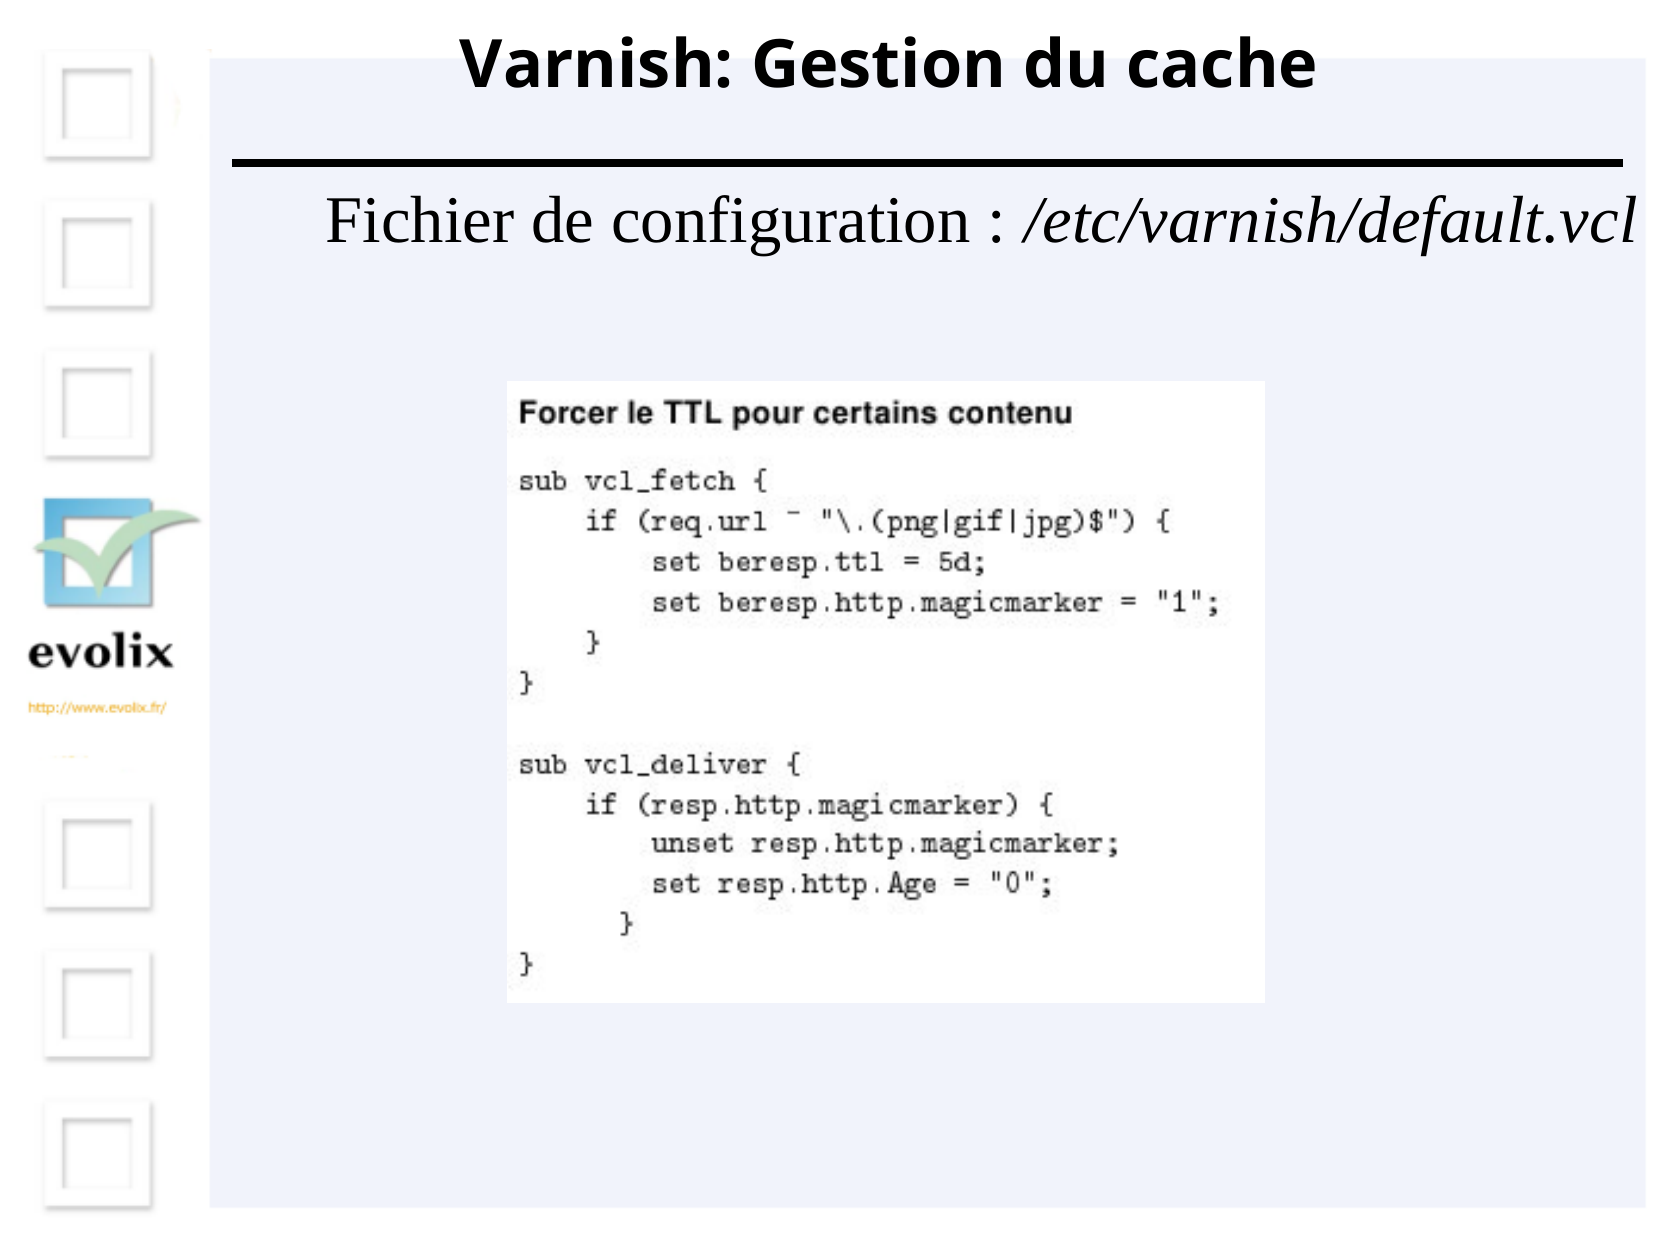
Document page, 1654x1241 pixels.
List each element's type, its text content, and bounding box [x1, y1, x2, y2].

subtitle Fichier de configuration : /etc/varnish/default.vcl [250, 176, 1654, 339]
picture [0, 49, 1654, 1218]
title Varnish: Gestion du cache [411, 0, 1386, 124]
